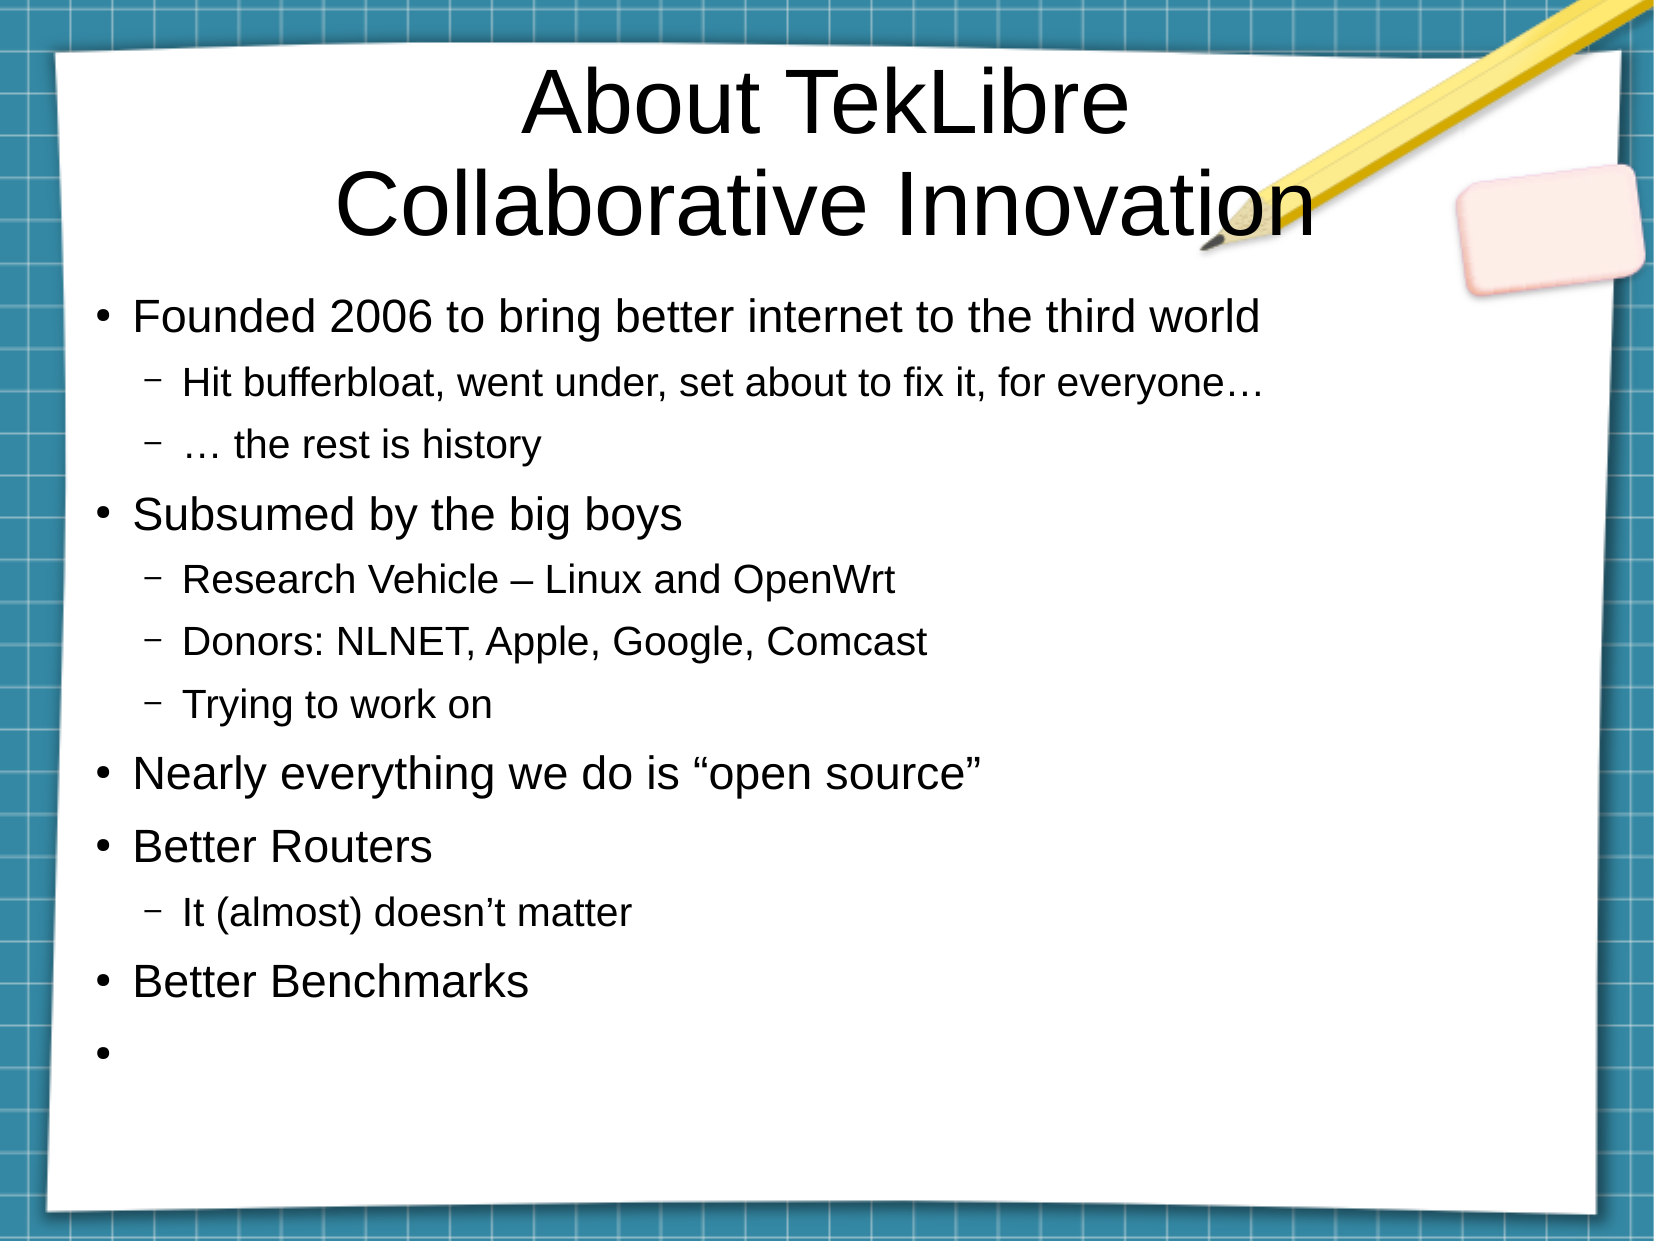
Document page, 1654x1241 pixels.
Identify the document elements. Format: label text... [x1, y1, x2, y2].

list Founded 2006 to bring better internet to the third world Hit bufferbloat, went under, set about to fix it, for everyone… … the rest is history Subsumed by the big boys Research Vehicle – Linux and OpenWrt Donors: NLNET, Apple, Google, Comcast Trying to work on Nearly everything we do is “open source” Better Routers It (almost) doesn’t matter Better Benchmarks [82, 290, 1571, 1010]
picture [0, 0, 1654, 1241]
title About TekLibre Collaborative Innovation [82, 49, 1571, 257]
